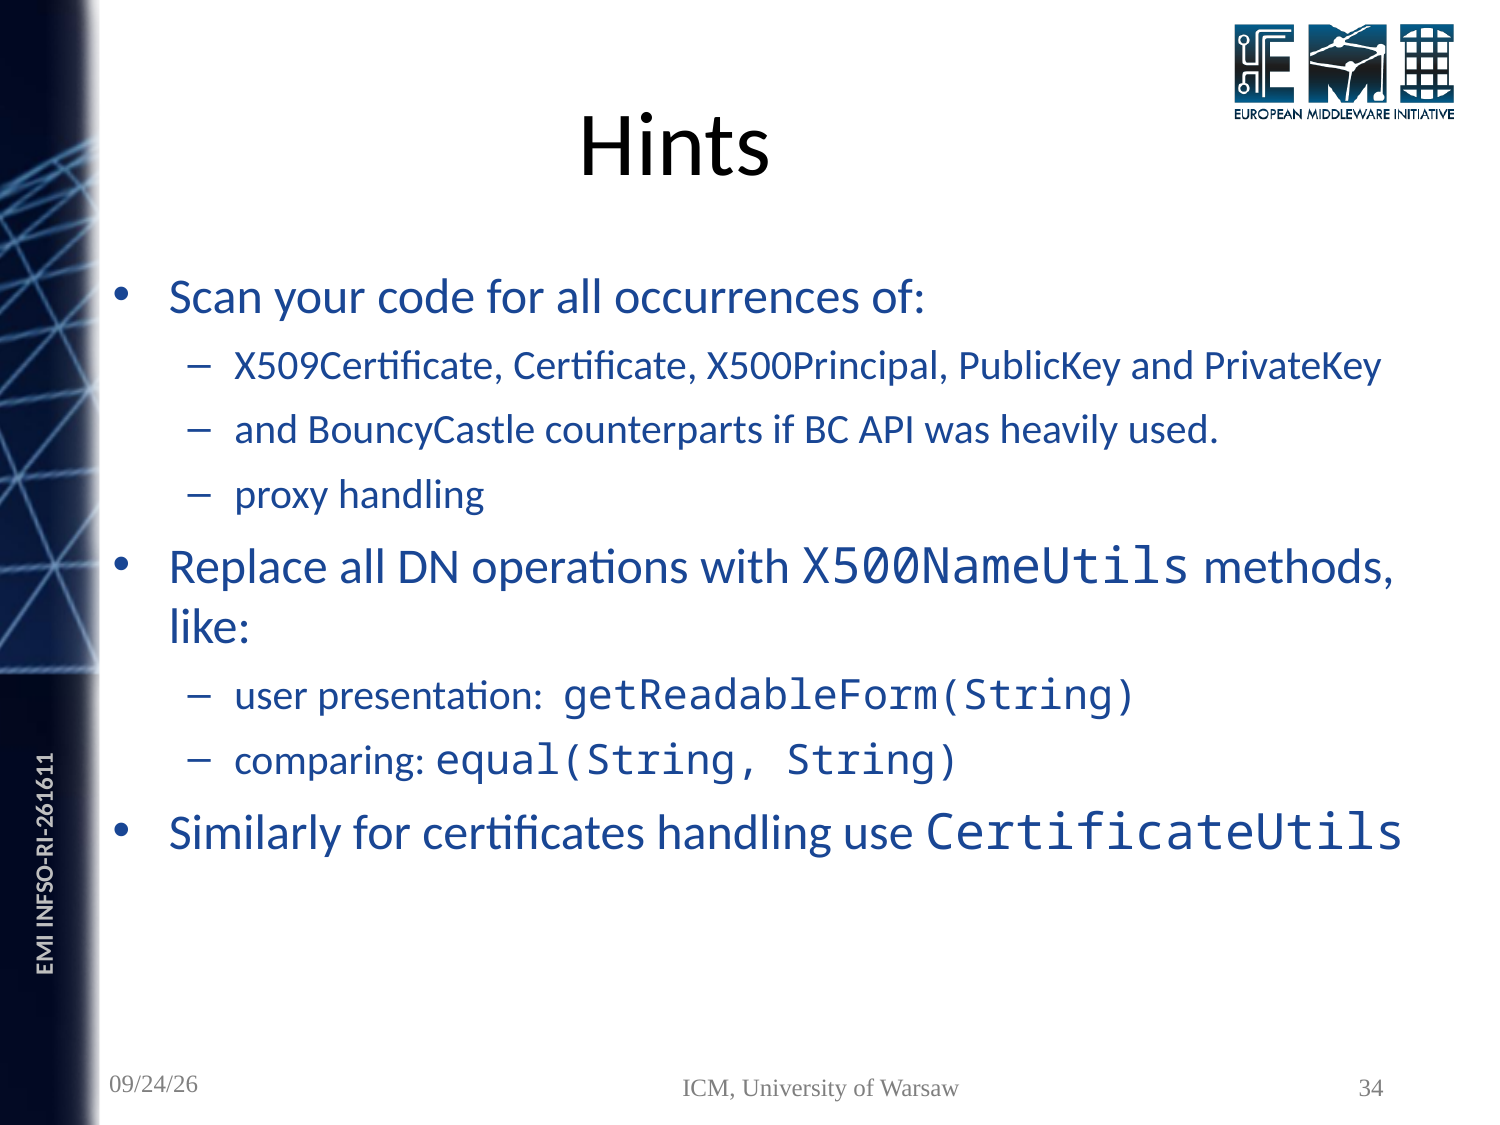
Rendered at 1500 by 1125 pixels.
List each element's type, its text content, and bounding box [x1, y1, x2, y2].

picture [0, 0, 111, 1125]
title Hints [112, 44, 1238, 233]
list Scan your code for all occurrences of: X509Certificate, Certificate, X500Principal, PublicKey and PrivateKey and BouncyCastle counterparts if BC API was heavily used. proxy handling Replace all DN operations with X500NameUtils methods, like: user presentation: getReadableForm(String) comparing: equal(String, String) Similarly for certificates handling use CertificateUtils [112, 263, 1425, 1020]
picture [1185, 8, 1500, 140]
